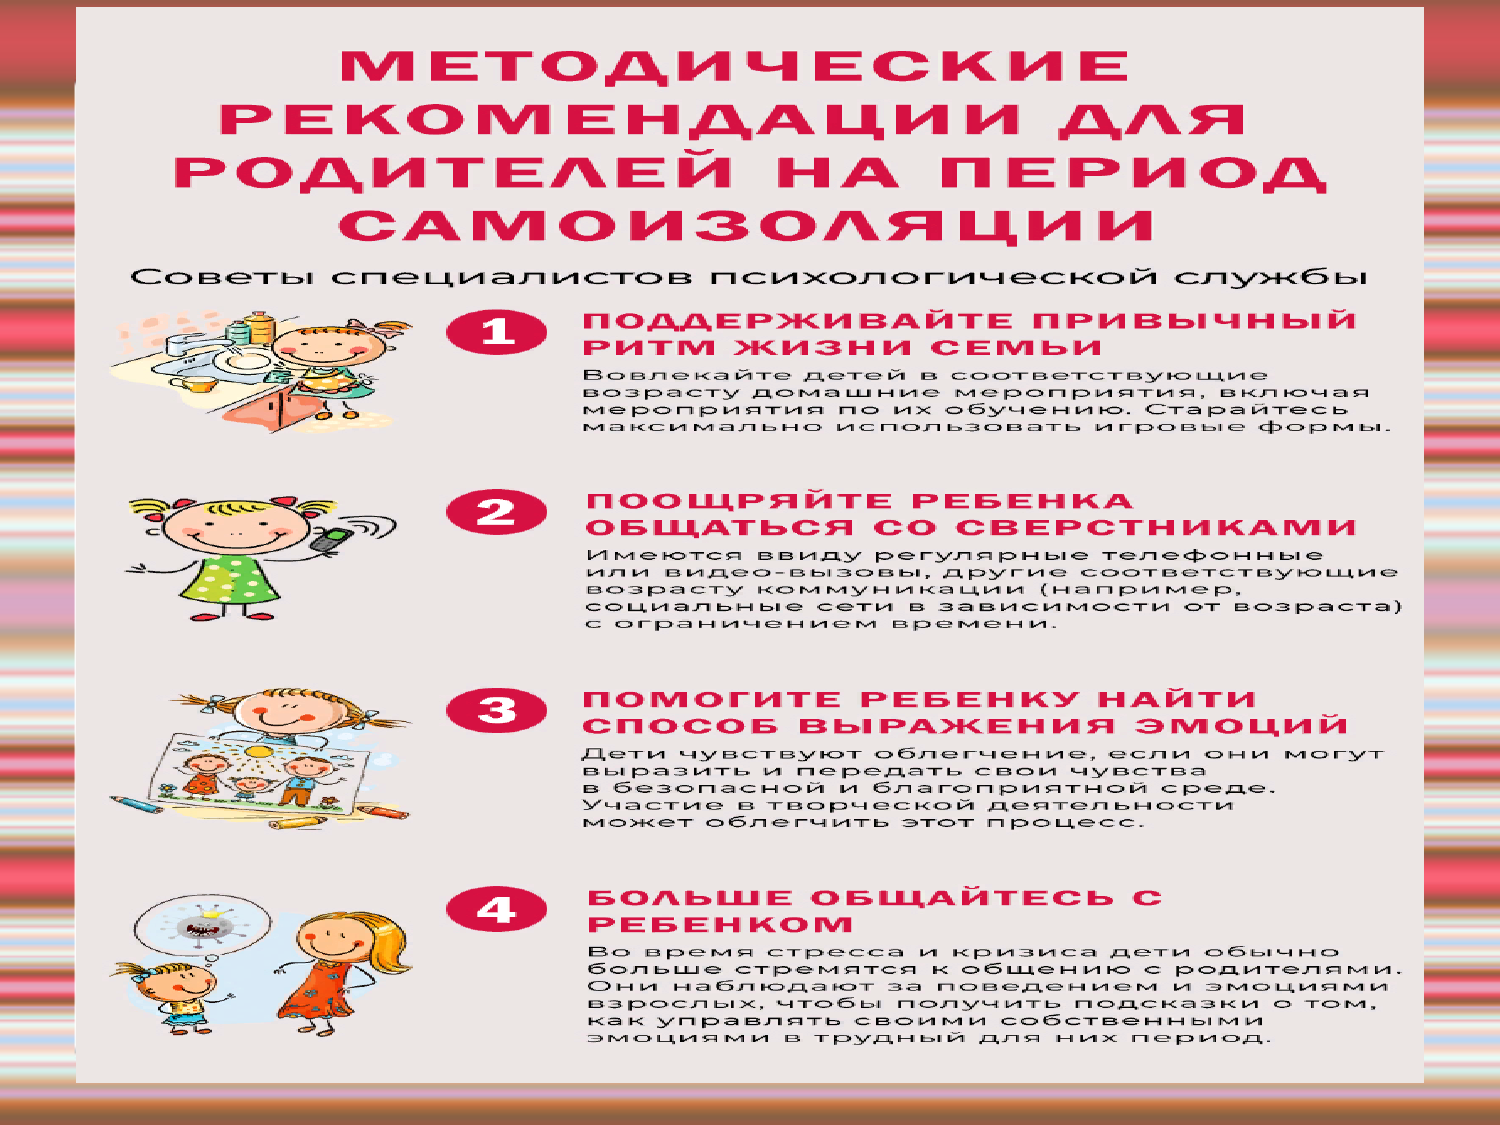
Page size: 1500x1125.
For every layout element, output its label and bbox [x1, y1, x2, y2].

picture [76, 7, 1424, 1083]
